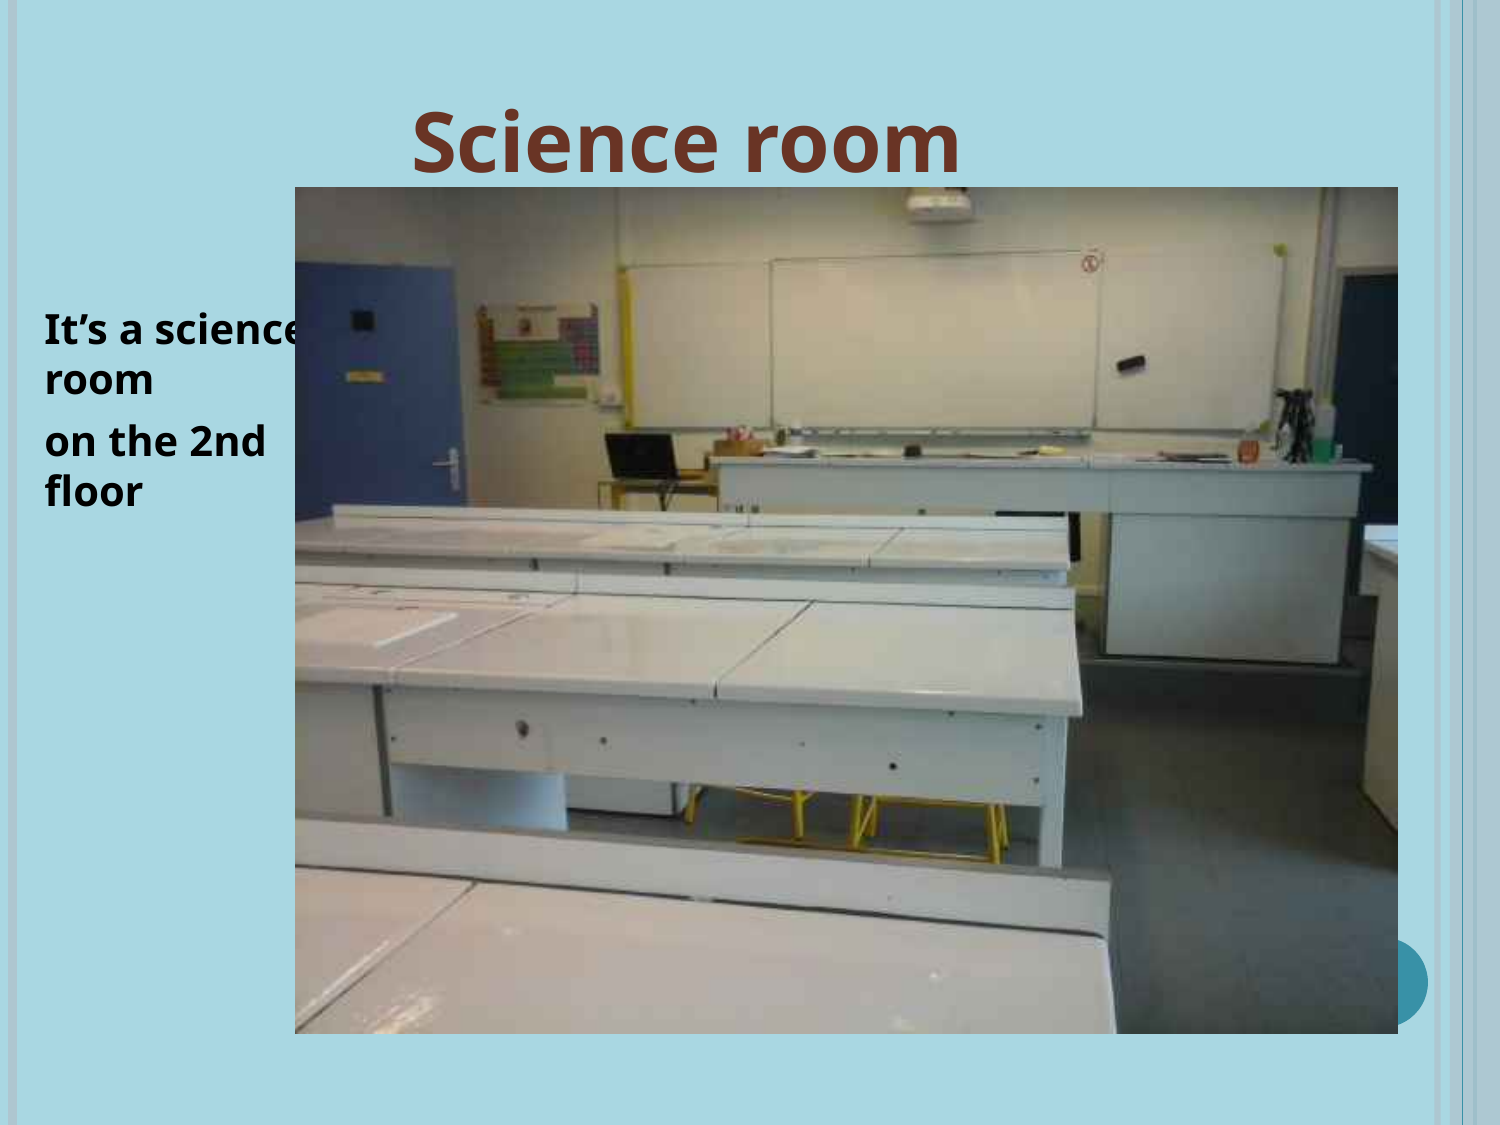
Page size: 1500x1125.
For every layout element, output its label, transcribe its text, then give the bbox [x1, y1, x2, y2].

list It’s a science room on the 2nd floor [29, 295, 295, 680]
picture [295, 187, 1398, 1034]
title Science room [75, 45, 1300, 233]
